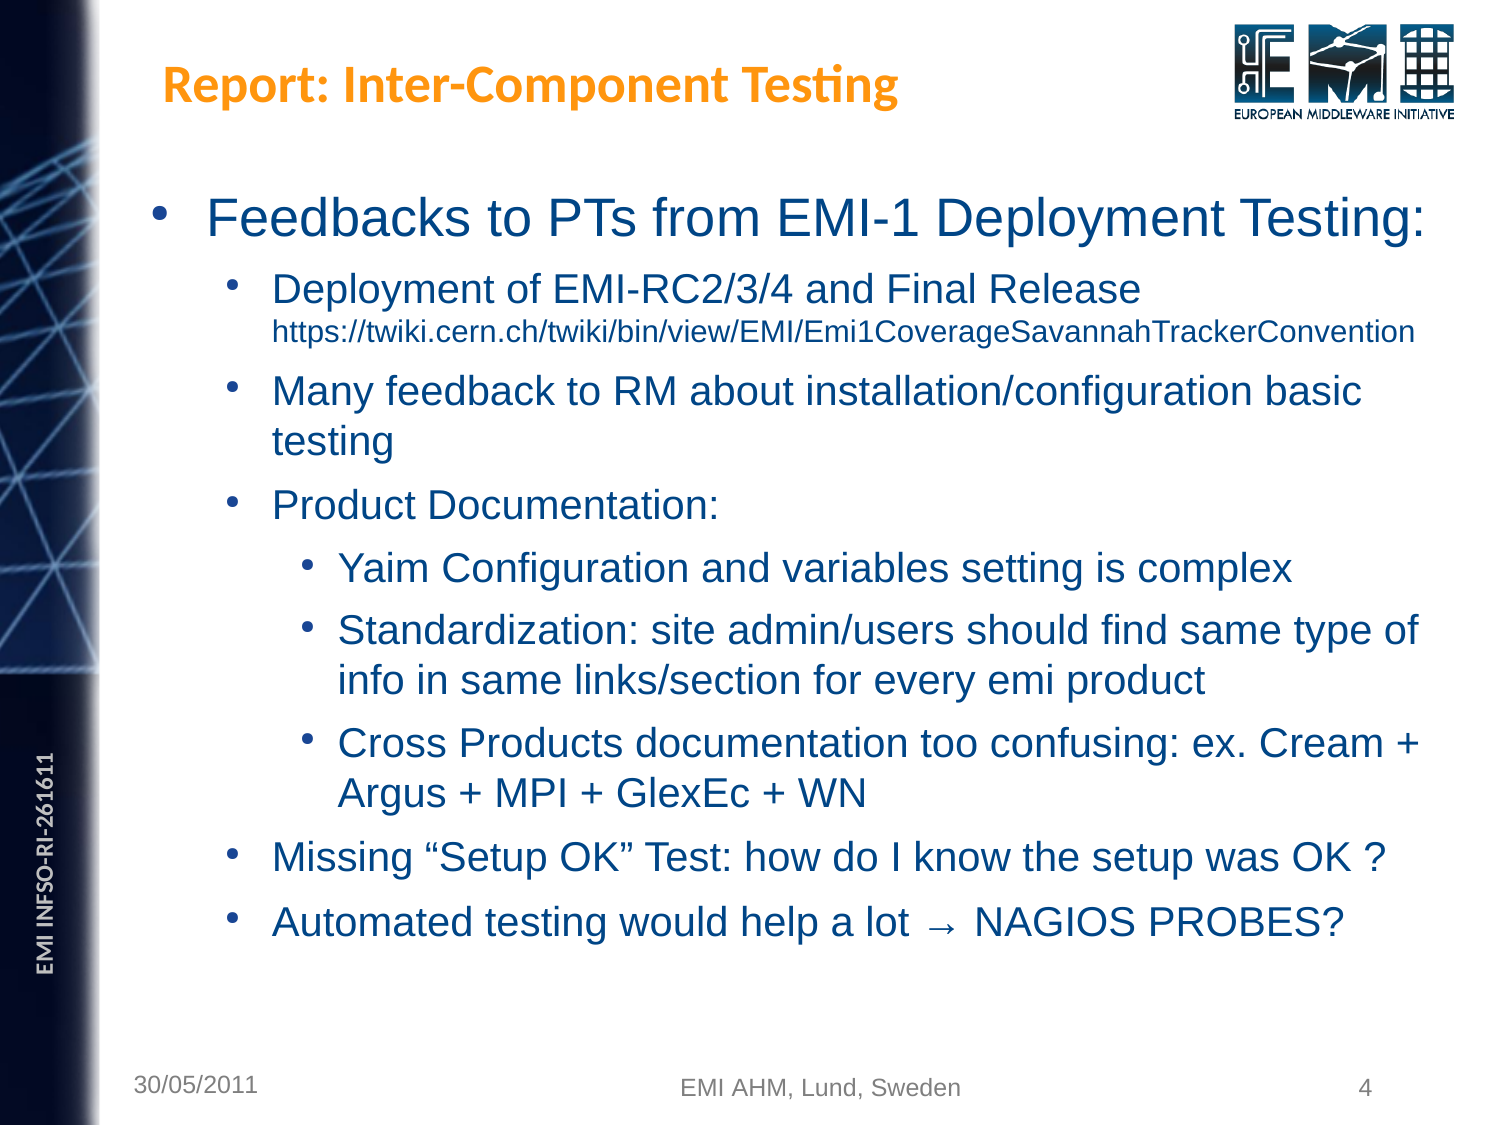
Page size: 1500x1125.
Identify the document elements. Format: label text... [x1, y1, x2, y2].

text_box <number> [1343, 1063, 1426, 1123]
picture [1185, 8, 1500, 140]
text_box EMI AHM, Lund, Sweden [298, 1063, 1344, 1124]
picture [0, 0, 111, 1125]
text_box Report: Inter-Component Testing [147, 40, 1195, 121]
text_box 30/05/2011 [118, 1061, 301, 1123]
list Feedbacks to PTs from EMI-1 Deployment Testing: Deployment of EMI-RC2/3/4 and Final Release https://twiki.cern.ch/twiki/bin/view/EMI/Emi1CoverageSavannahTrackerConvention Many feedback to RM about installation/configuration basic testing Product Documentation: Yaim Configuration and variables setting is complex Standardization: site admin/users should find same type of info in same links/section for every emi product Cross Products documentation too confusing: ex. Cream + Argus + MPI + GlexEc + WN Missing “Setup OK” Test: how do I know the setup was OK ? Automated testing would help a lot → NAGIOS PROBES? [135, 174, 1489, 1016]
